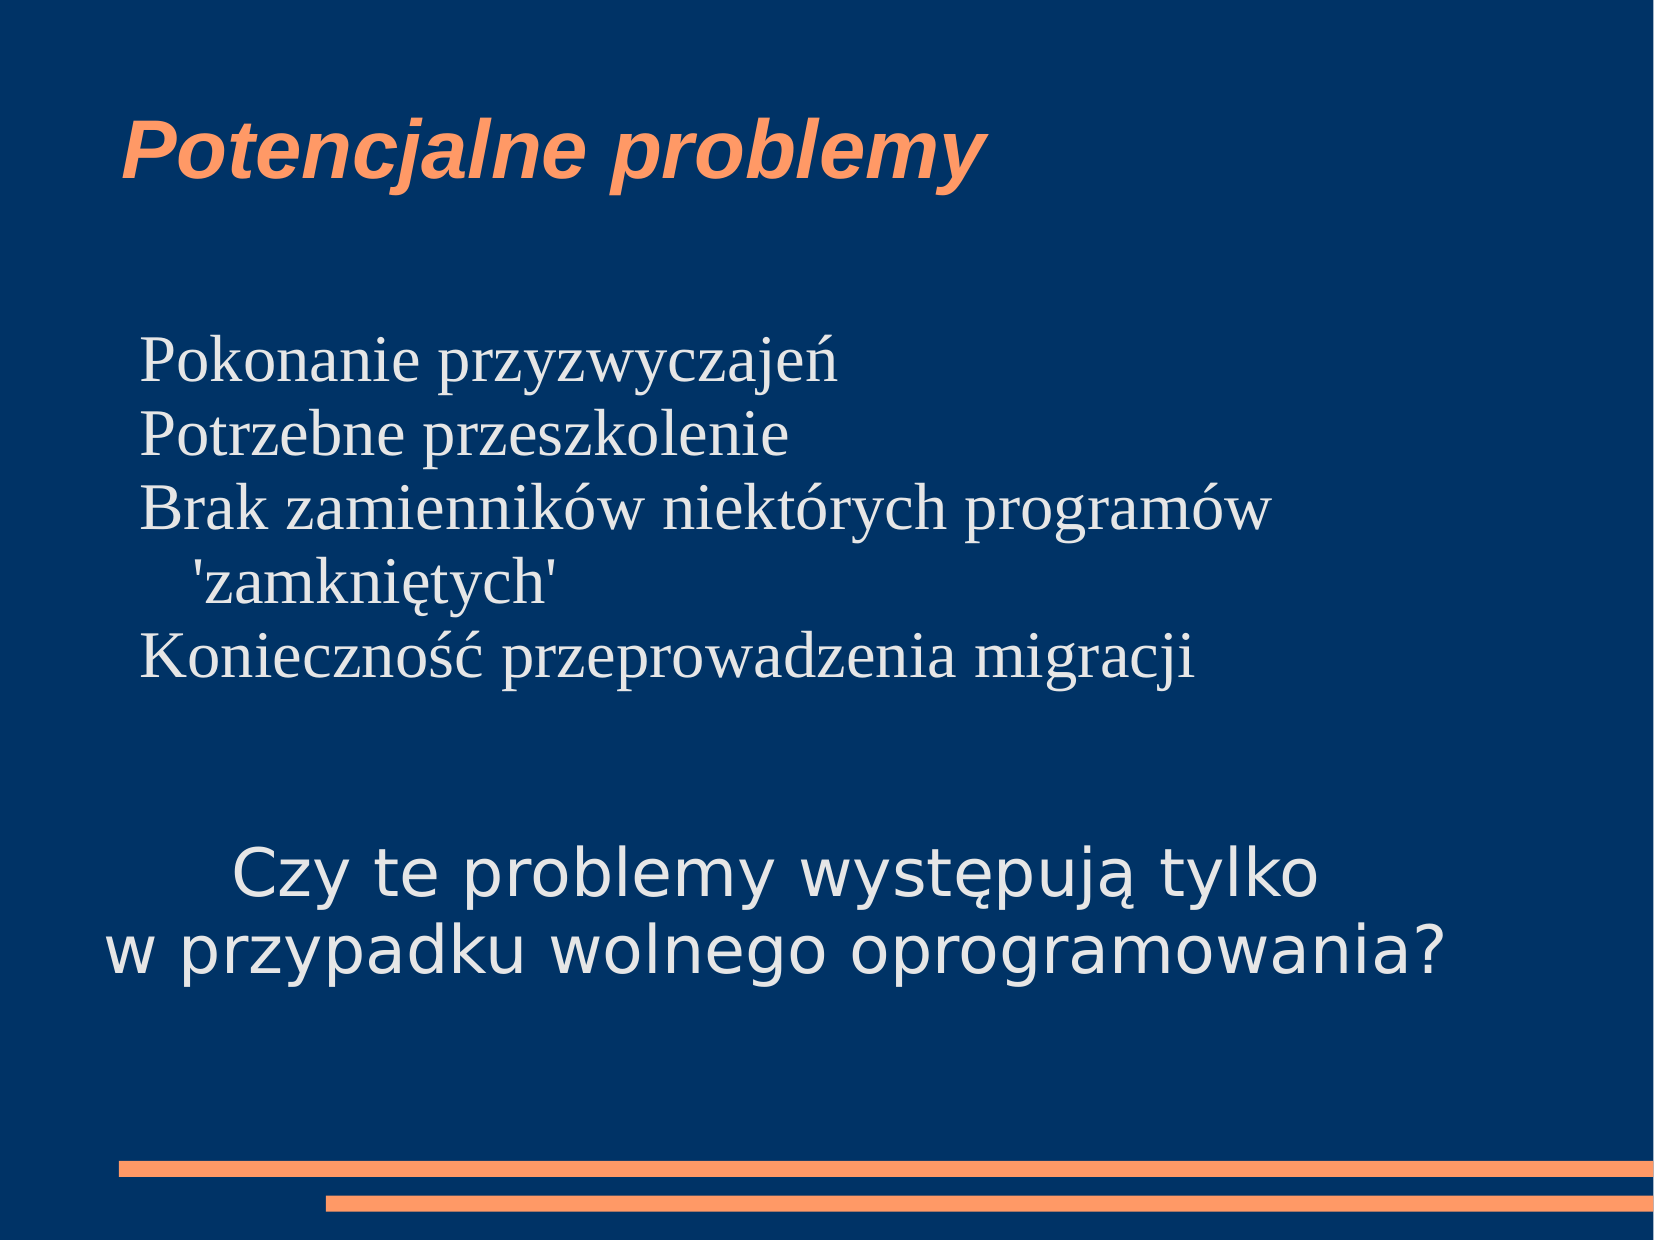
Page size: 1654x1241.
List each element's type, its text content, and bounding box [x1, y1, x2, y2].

list Pokonanie przyzwyczajeń Potrzebne przeszkolenie Brak zamienników niektórych programów 'zamkniętych' Konieczność przeprowadzenia migracji [121, 322, 1561, 826]
text_box Czy te problemy występują tylko w przypadku wolnego oprogramowania? [88, 826, 1565, 1033]
title Potencjalne problemy [121, 53, 1534, 247]
